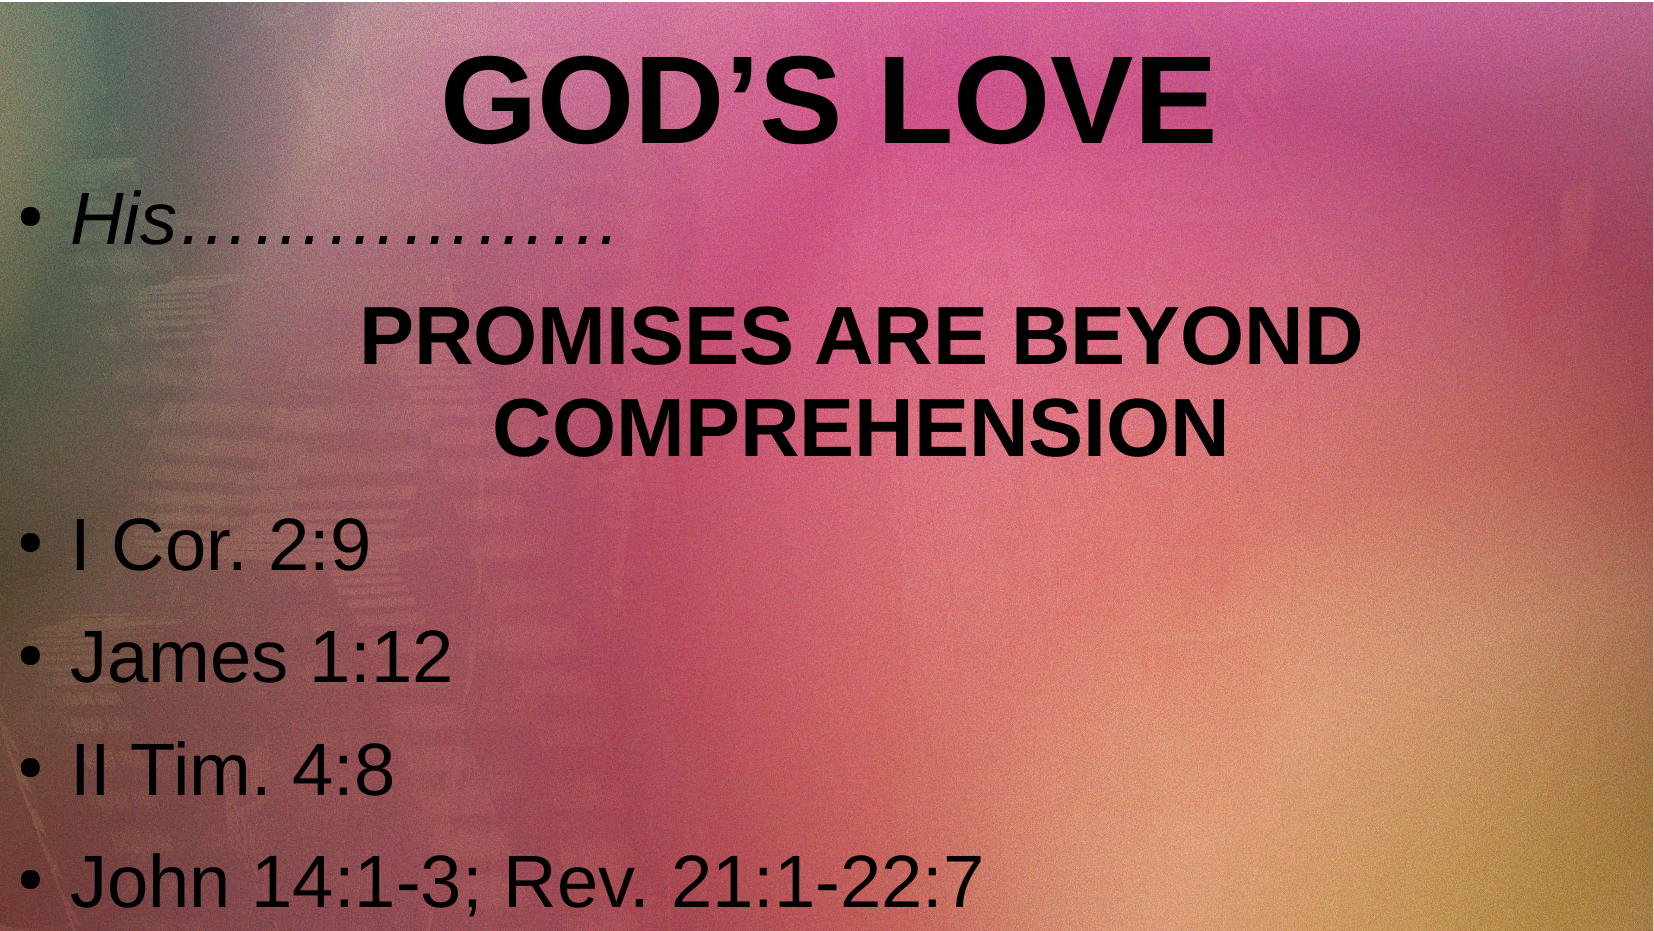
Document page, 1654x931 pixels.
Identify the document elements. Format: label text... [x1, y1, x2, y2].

list His……………… PROMISES ARE BEYOND COMPREHENSION I Cor. 2:9 James 1:12 II Tim. 4:8 John 14:1-3; Rev. 21:1-22:7 [0, 177, 1654, 931]
picture [0, 2, 1654, 177]
title GOD’S LOVE [85, 9, 1574, 177]
